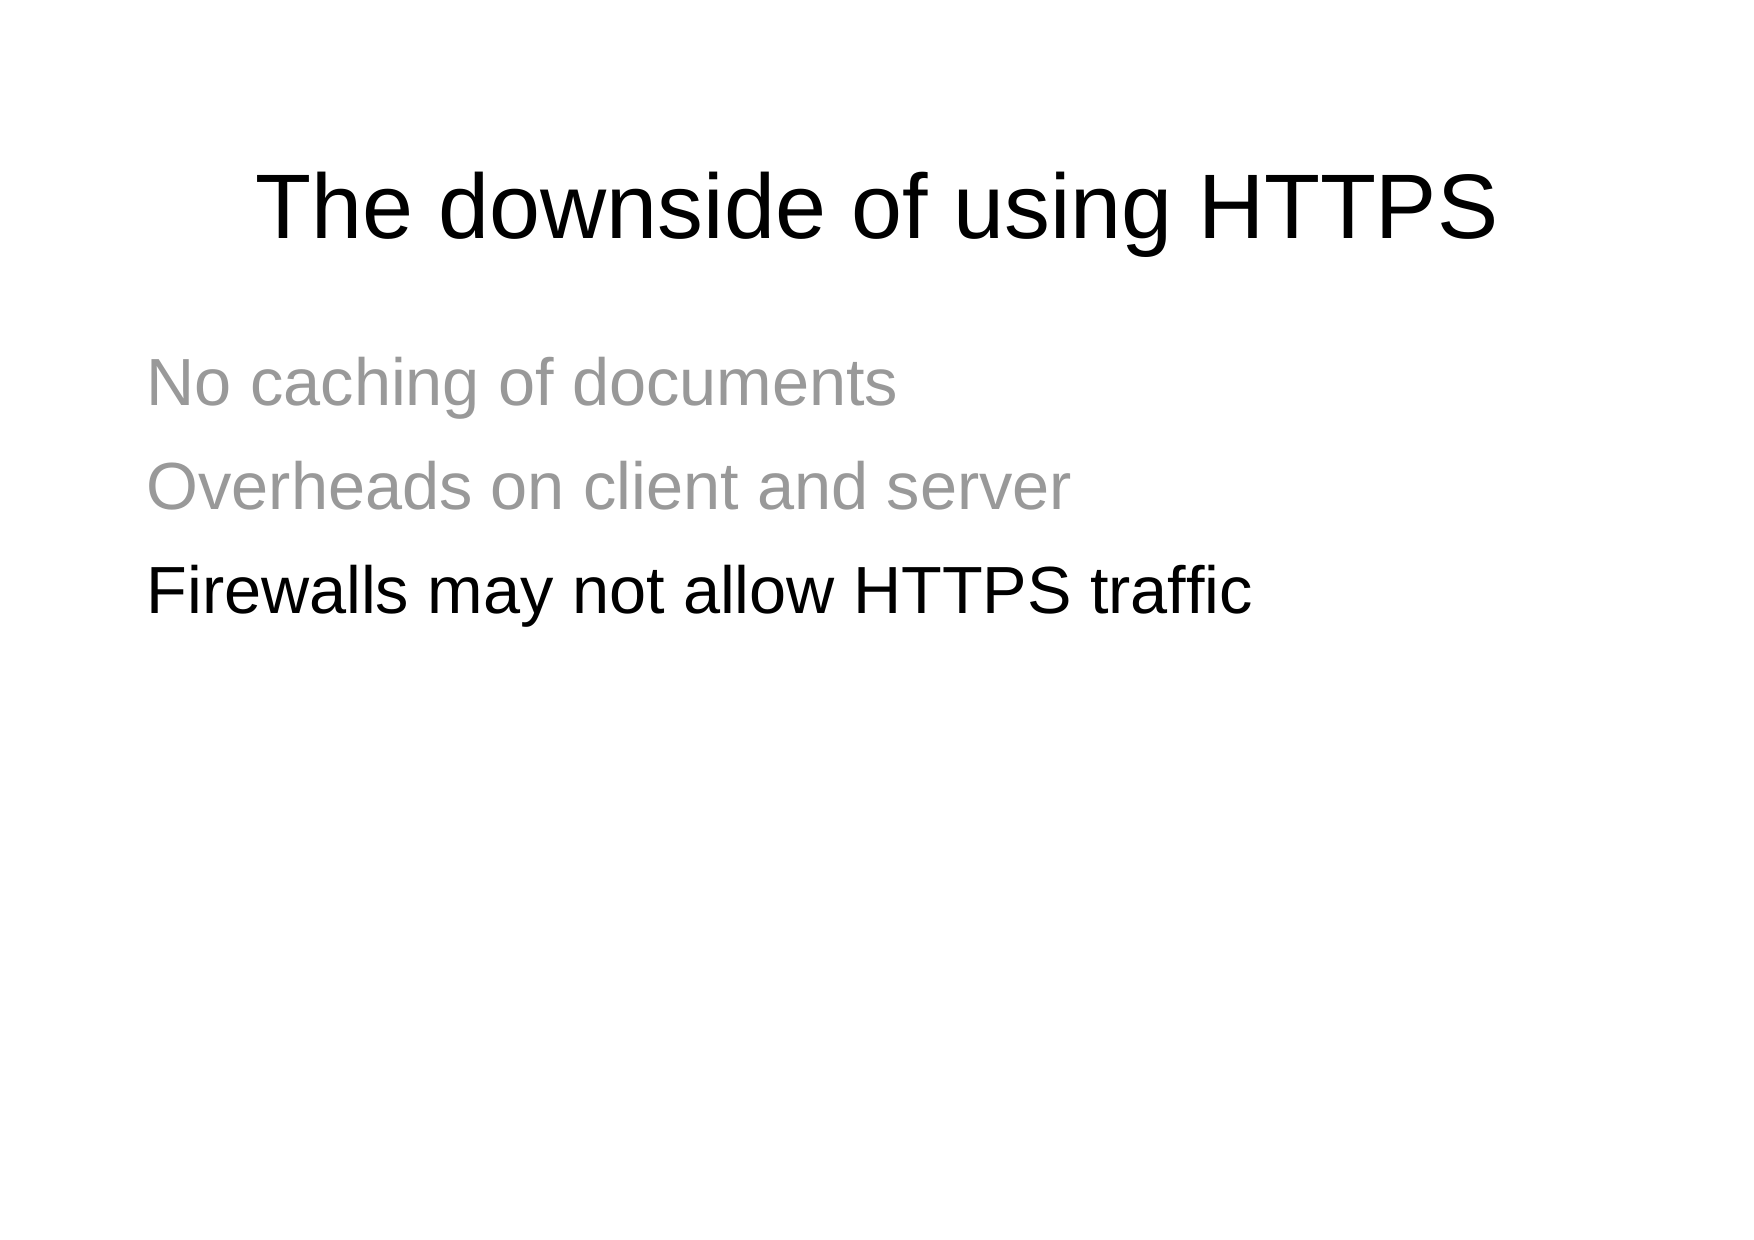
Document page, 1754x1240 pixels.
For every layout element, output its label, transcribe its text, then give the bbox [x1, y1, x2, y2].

list No caching of documents Overheads on client and server Firewalls may not allow HTTPS traffic [128, 344, 1627, 1126]
title The downside of using HTTPS [128, 102, 1627, 310]
